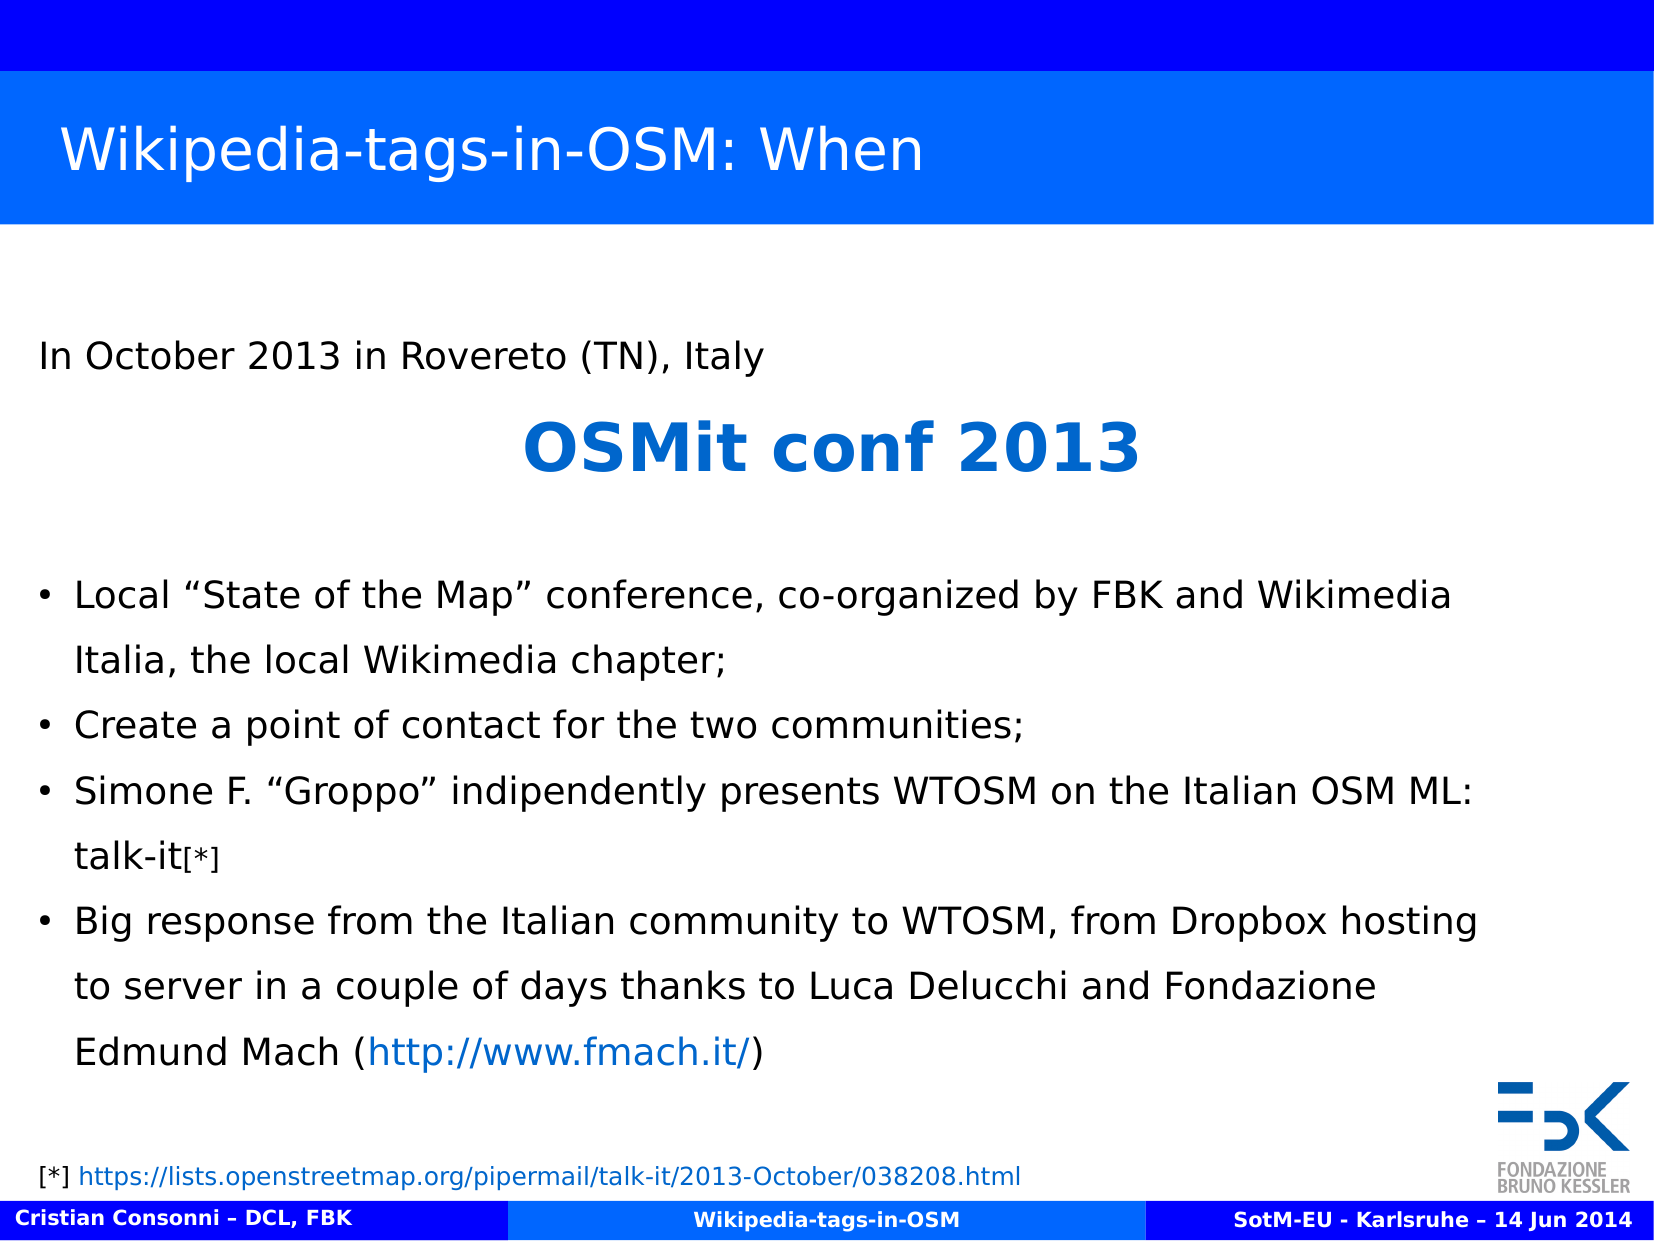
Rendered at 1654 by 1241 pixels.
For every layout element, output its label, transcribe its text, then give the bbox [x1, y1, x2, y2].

text_box OSMit conf 2013 [35, 401, 1630, 495]
picture [1498, 1082, 1630, 1193]
text_box [*] https://lists.openstreetmap.org/pipermail/talk-it/2013-October/038208.html [23, 1154, 1273, 1199]
text_box In October 2013 in Rovereto (TN), Italy Local “State of the Map” conference, co-organized by FBK and Wikimedia Italia, the local Wikimedia chapter; Create a point of contact for the two communities; Simone F. “Groppo” indipendently presents WTOSM on the Italian OSM ML: talk-it[*] Big response from the Italian community to WTOSM, from Dropbox hosting to server in a couple of days thanks to Luca Delucchi and Fondazione Edmund Mach (http://www.fmach.it/) [23, 283, 1536, 1046]
title Wikipedia-tags-in-OSM: When [59, 109, 1548, 193]
